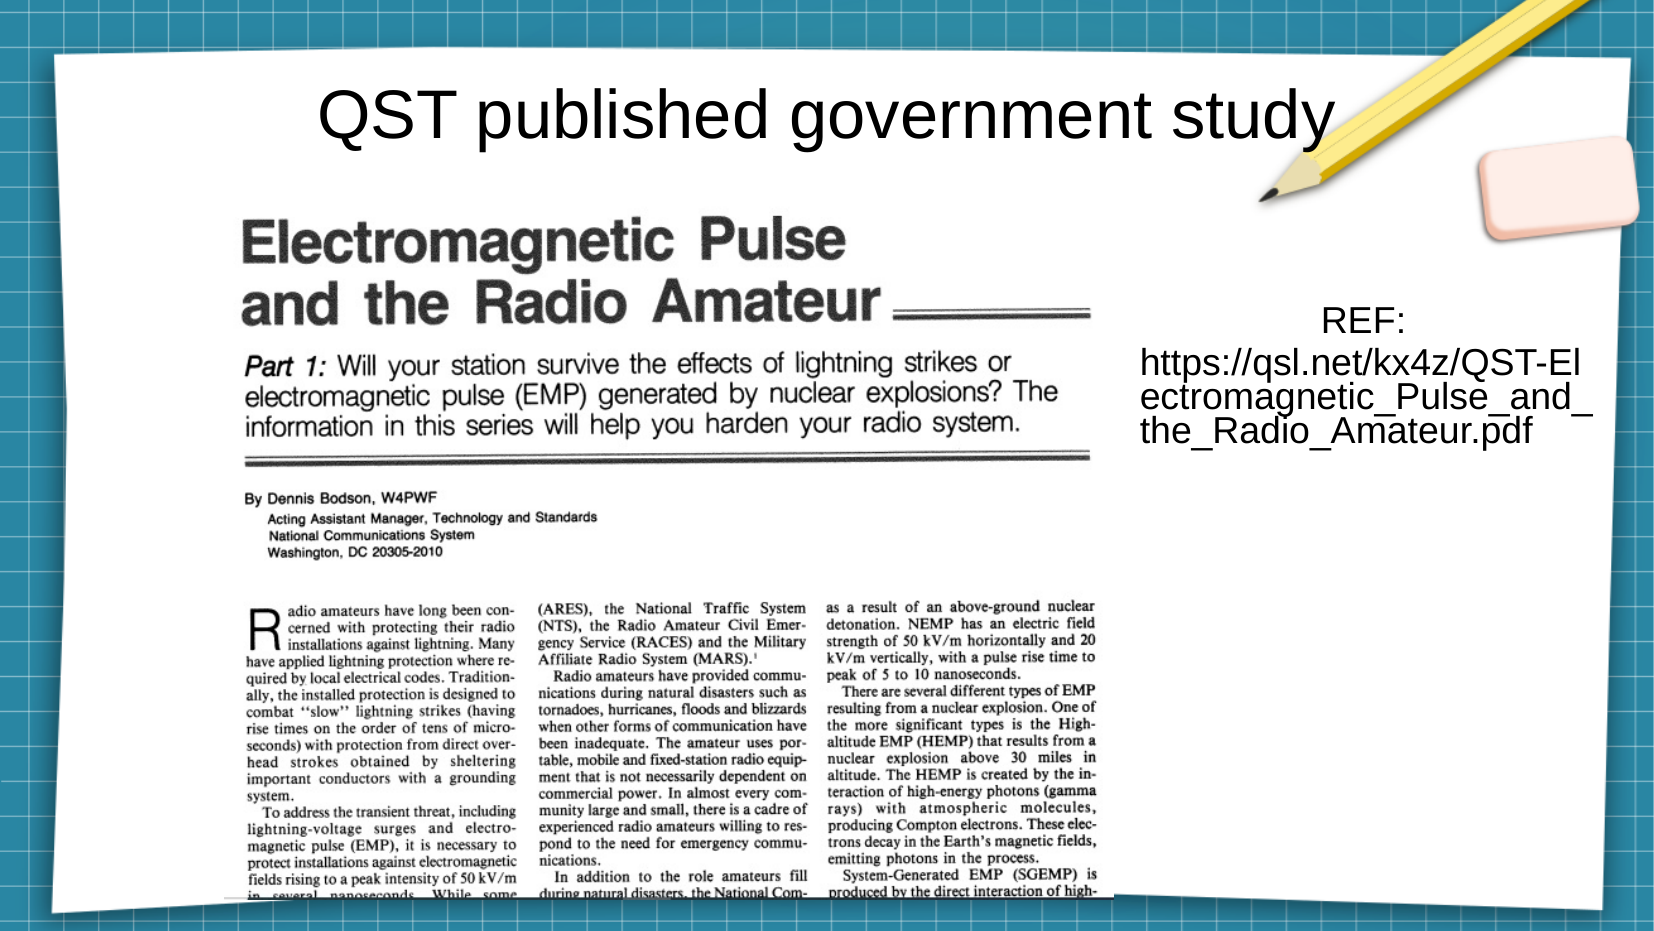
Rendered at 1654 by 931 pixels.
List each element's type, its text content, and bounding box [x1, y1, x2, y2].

title QST published government study [82, 37, 1571, 193]
text_box REF: https://qsl.net/kx4z/QST-Electromagnetic_Pulse_and_the_Radio_Amateur.pdf [1125, 292, 1613, 638]
picture [0, 0, 1654, 931]
